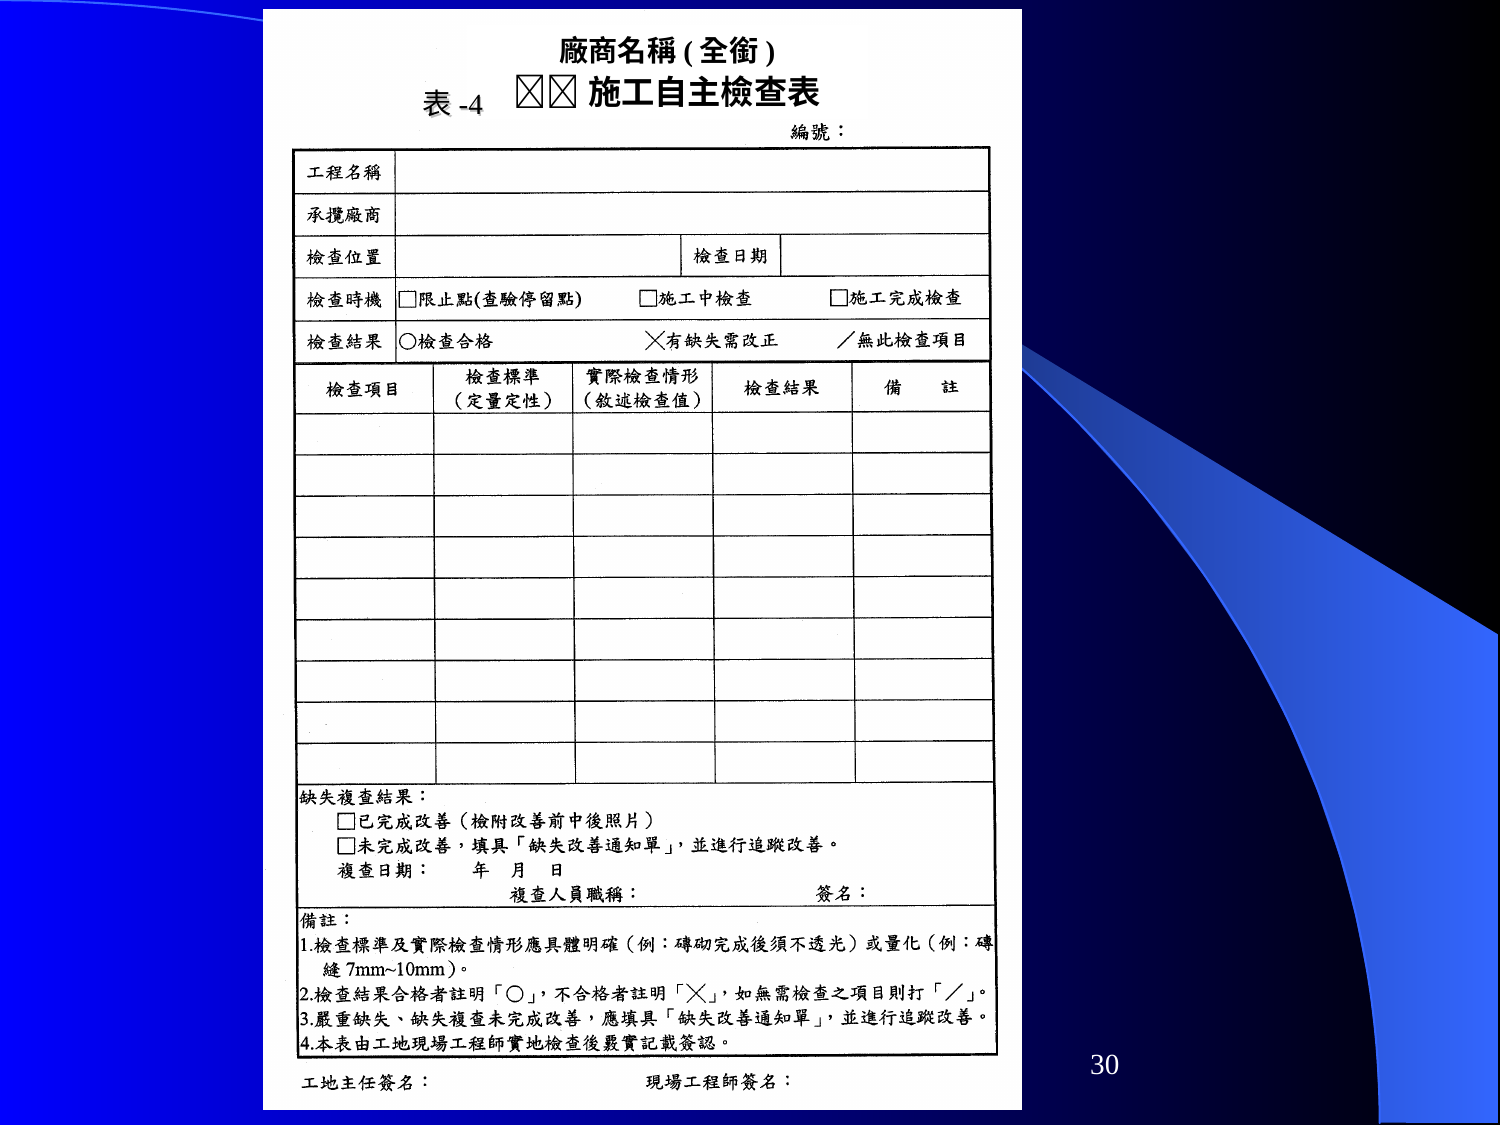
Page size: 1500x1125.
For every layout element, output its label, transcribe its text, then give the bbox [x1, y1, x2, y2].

picture [263, 9, 1022, 1110]
text_box [1074, 1025, 1388, 1101]
text_box 表-4 [407, 78, 514, 129]
text_box 廠商名稱(全銜) 施工自主檢查表 [466, 24, 869, 119]
